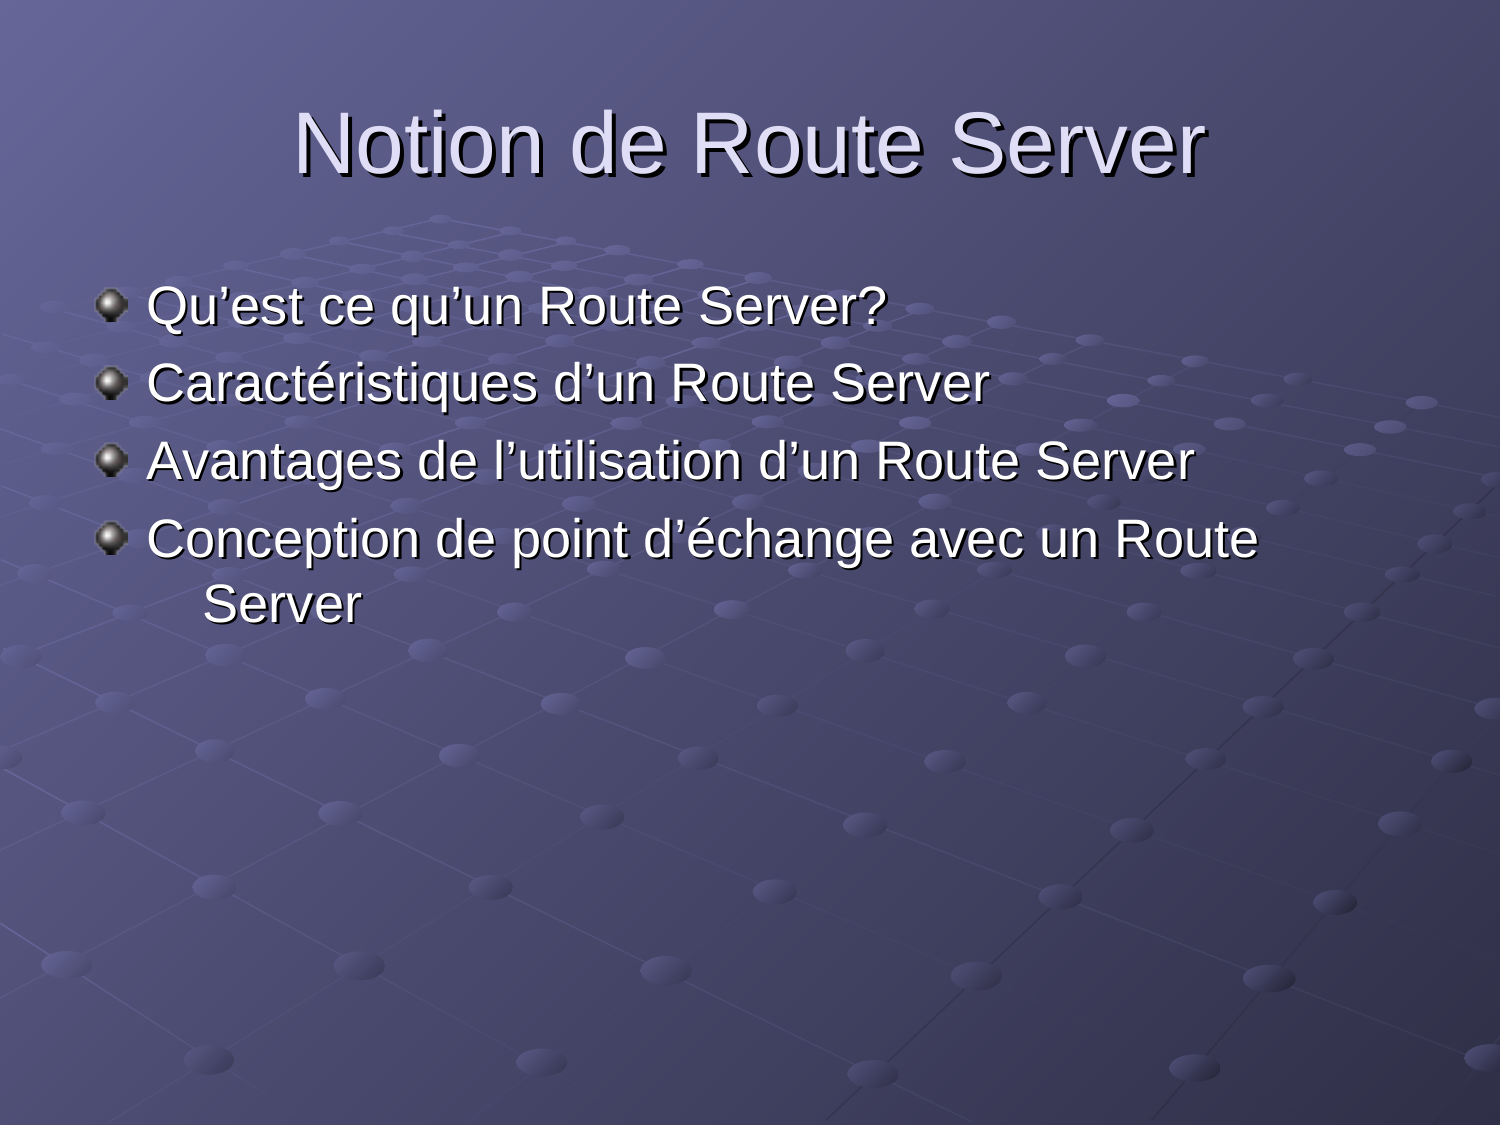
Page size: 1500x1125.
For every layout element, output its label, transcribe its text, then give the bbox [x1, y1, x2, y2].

title Notion de Route Server [75, 45, 1426, 233]
list Qu’est ce qu’un Route Server? Caractéristiques d’un Route Server Avantages de l’utilisation d’un Route Server Conception de point d’échange avec un Route Server [75, 262, 1426, 1007]
